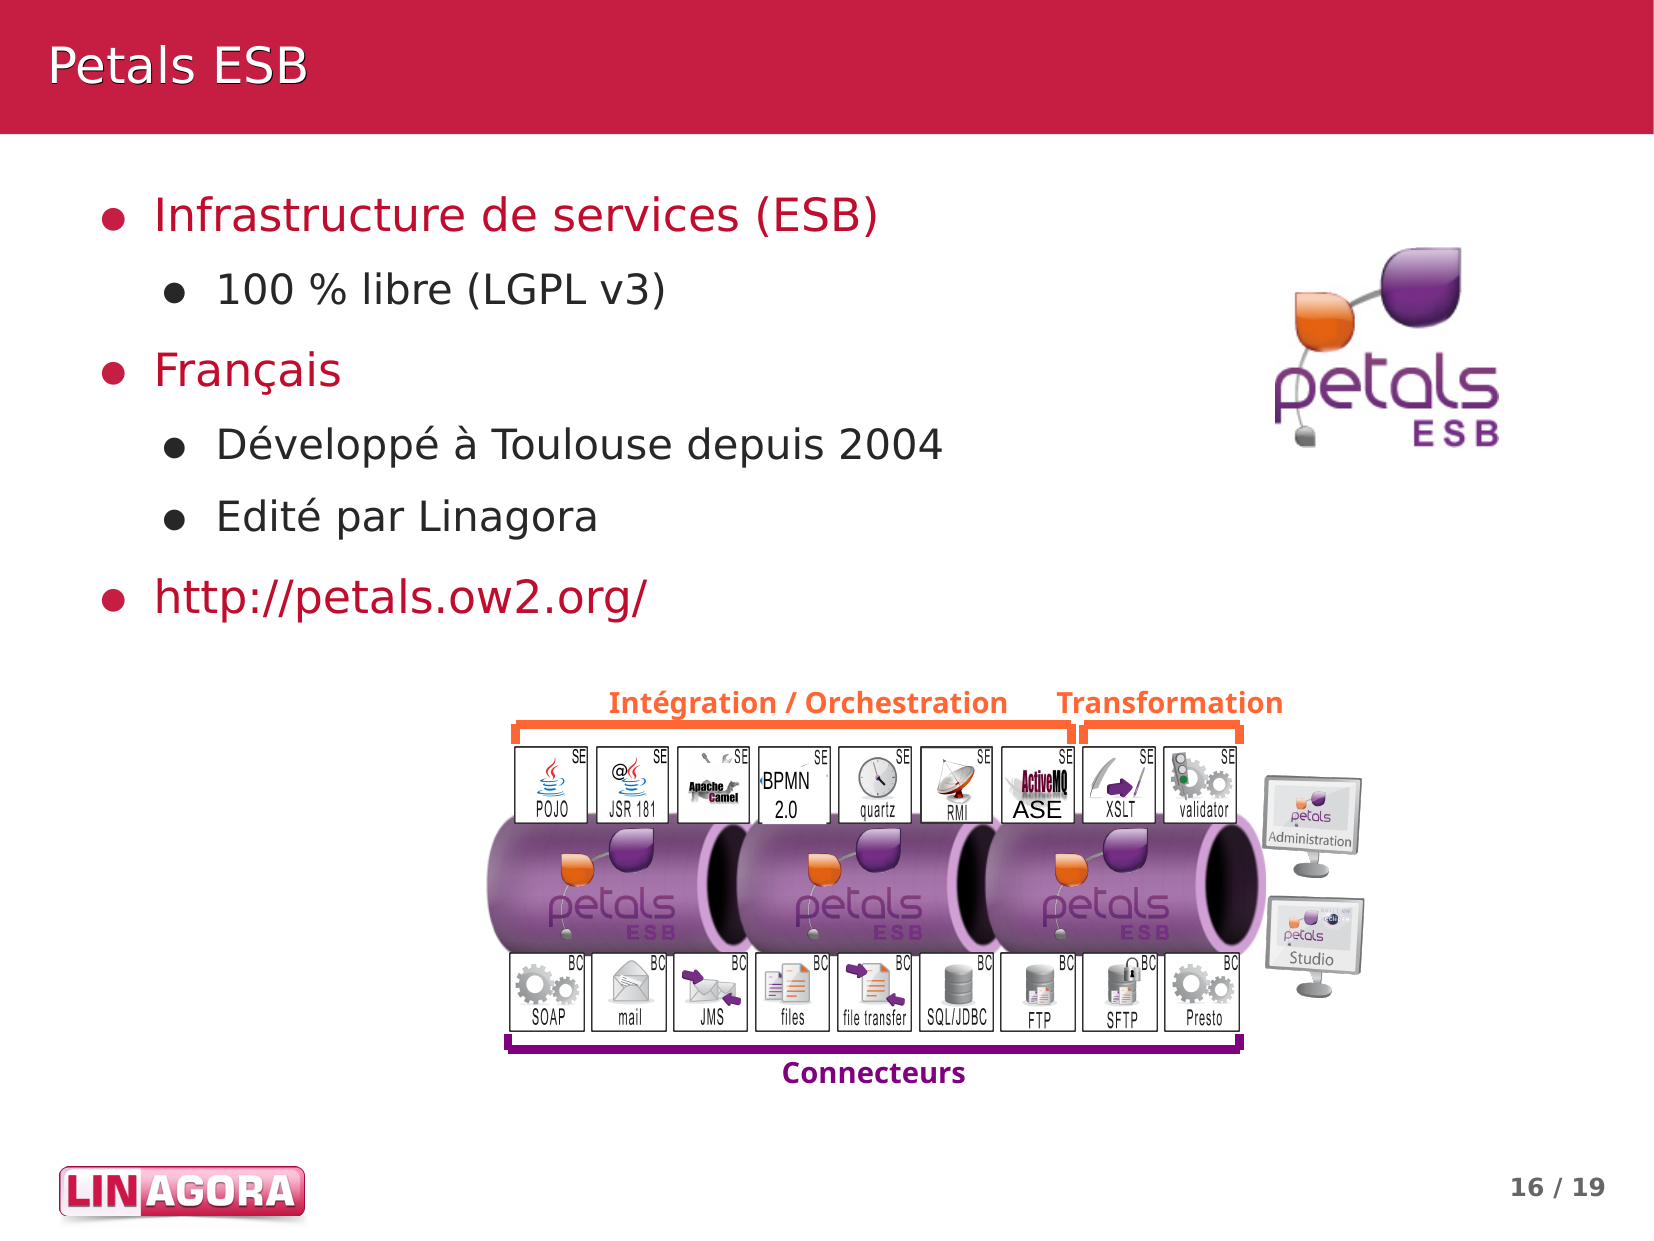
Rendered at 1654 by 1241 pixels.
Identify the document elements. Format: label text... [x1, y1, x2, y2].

text_box Connecteurs [766, 1047, 968, 1097]
picture [1275, 247, 1499, 448]
text_box Intégration / Orchestration [594, 677, 1003, 727]
text_box ASE [1001, 768, 1075, 852]
text_box BPMN 2.0 [762, 766, 827, 824]
title Petals ESB [47, 7, 1624, 126]
list Infrastructure de services (ESB) 100 % libre (LGPL v3) Français Développé à Toulouse depuis 2004 Edité par Linagora http://petals.ow2.org/ [82, 188, 1571, 934]
text_box Transformation [1041, 678, 1282, 727]
picture [59, 1166, 308, 1229]
picture [484, 746, 1371, 1032]
picture [1001, 746, 1075, 768]
